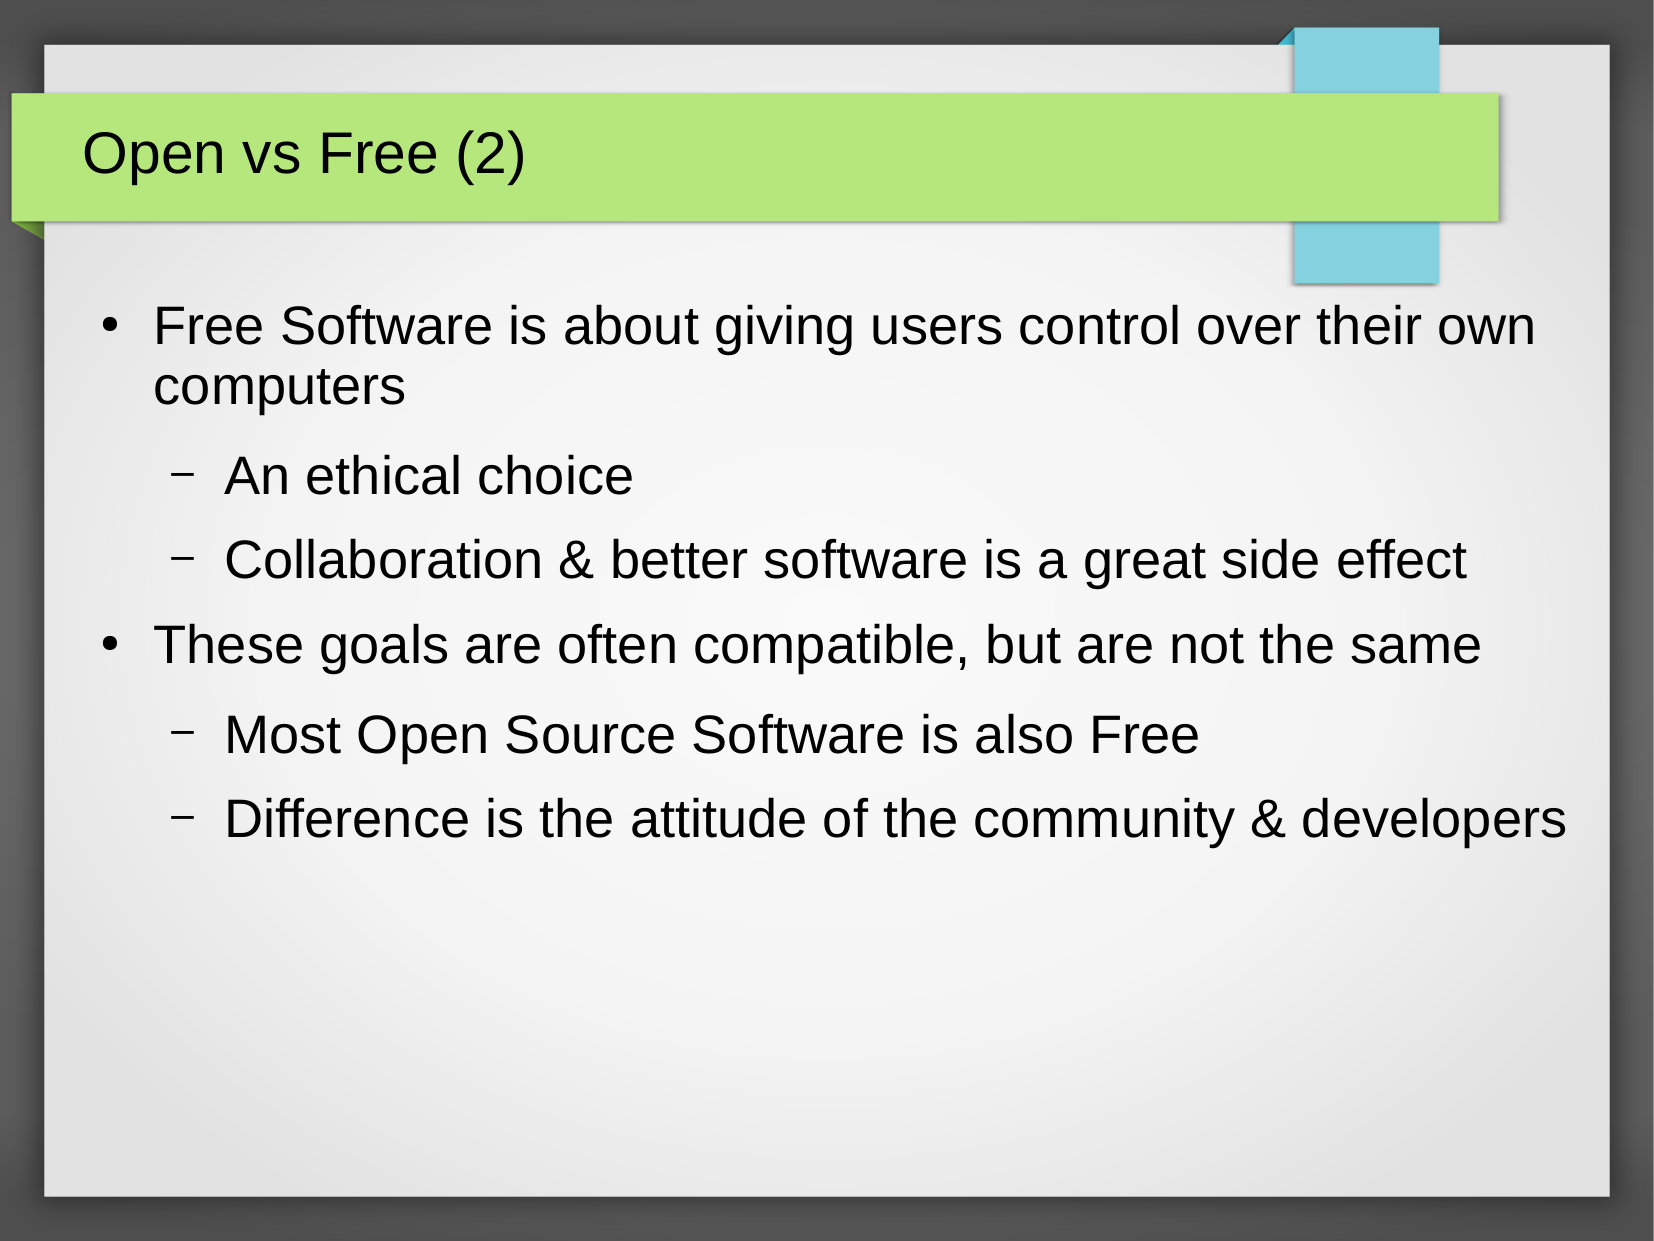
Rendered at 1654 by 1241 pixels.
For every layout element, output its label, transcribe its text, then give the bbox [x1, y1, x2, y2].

title Open vs Free (2) [82, 94, 1264, 213]
list Free Software is about giving users control over their own computers An ethical choice Collaboration & better software is a great side effect These goals are often compatible, but are not the same Most Open Source Software is also Free Difference is the attitude of the community & developers [82, 295, 1571, 1015]
picture [0, 0, 1654, 1241]
